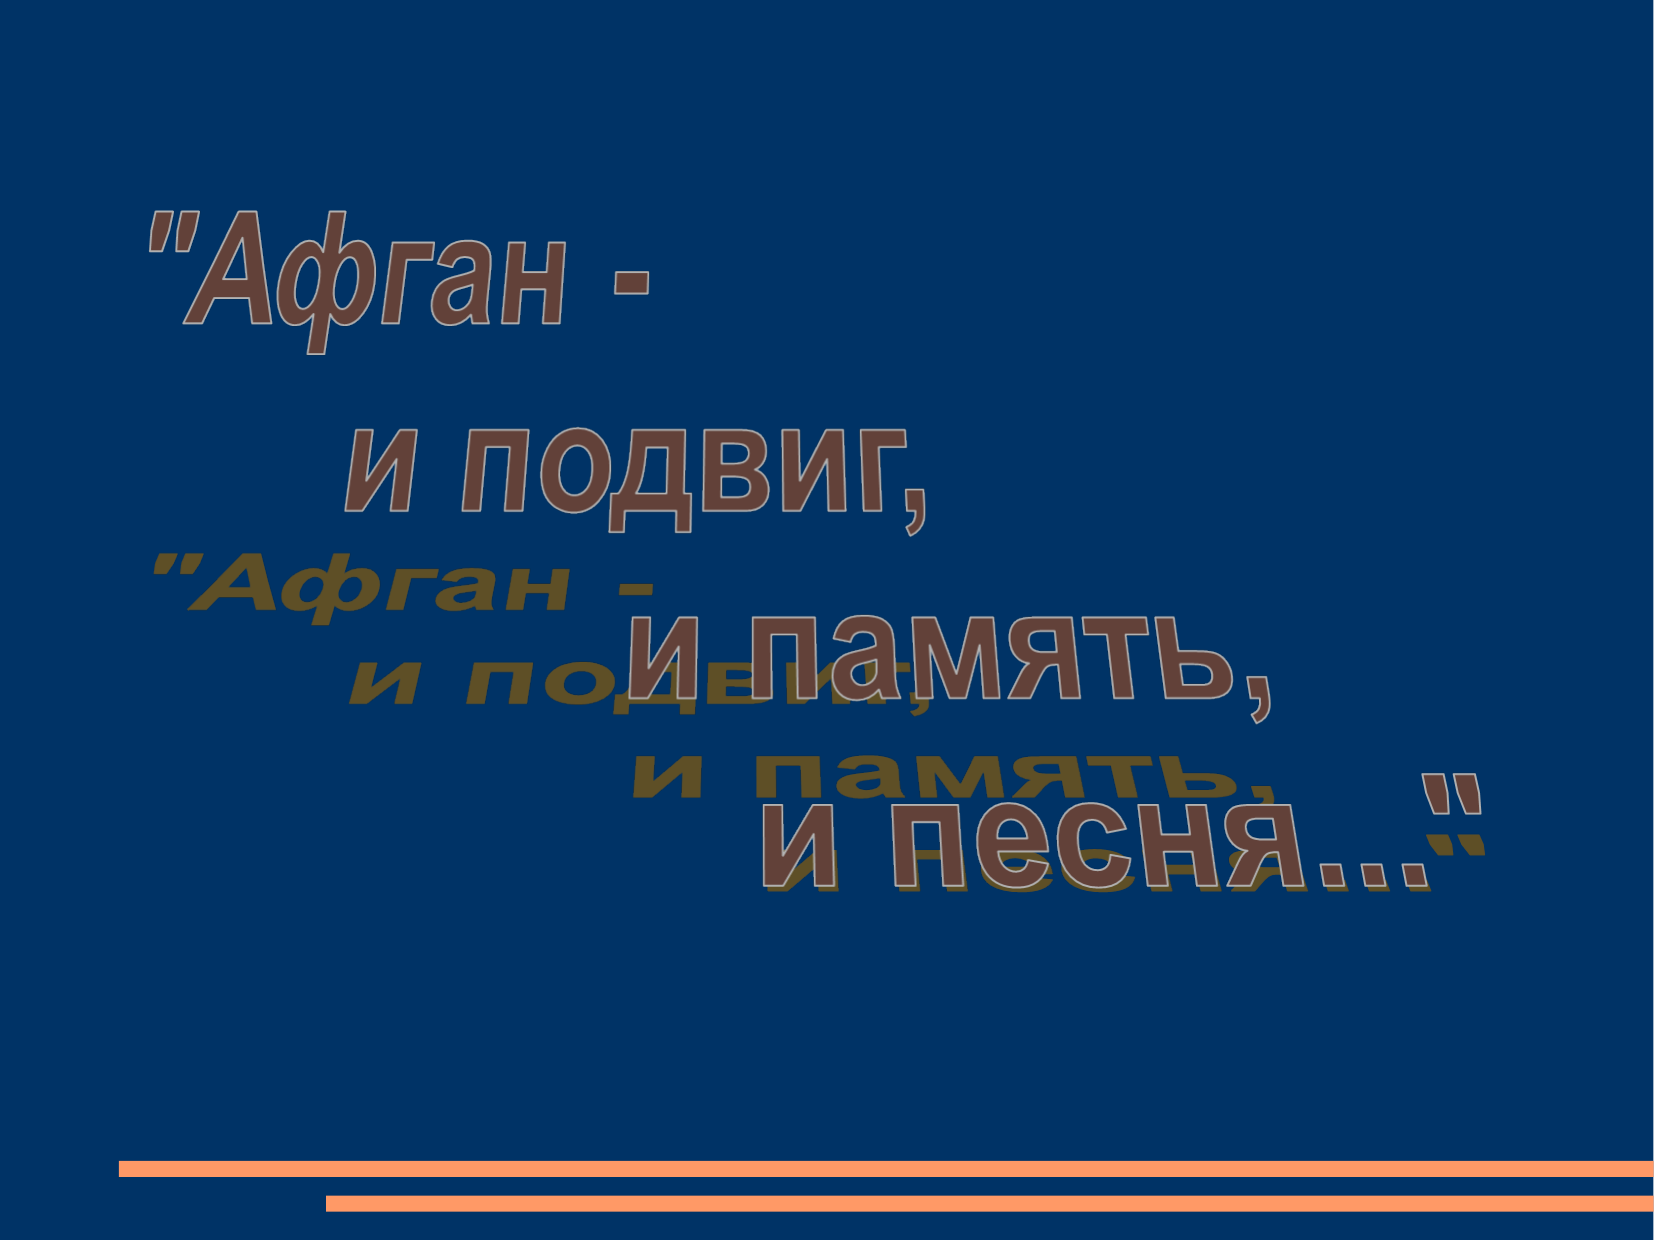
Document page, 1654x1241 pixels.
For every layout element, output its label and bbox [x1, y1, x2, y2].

picture [0, 210, 1500, 893]
